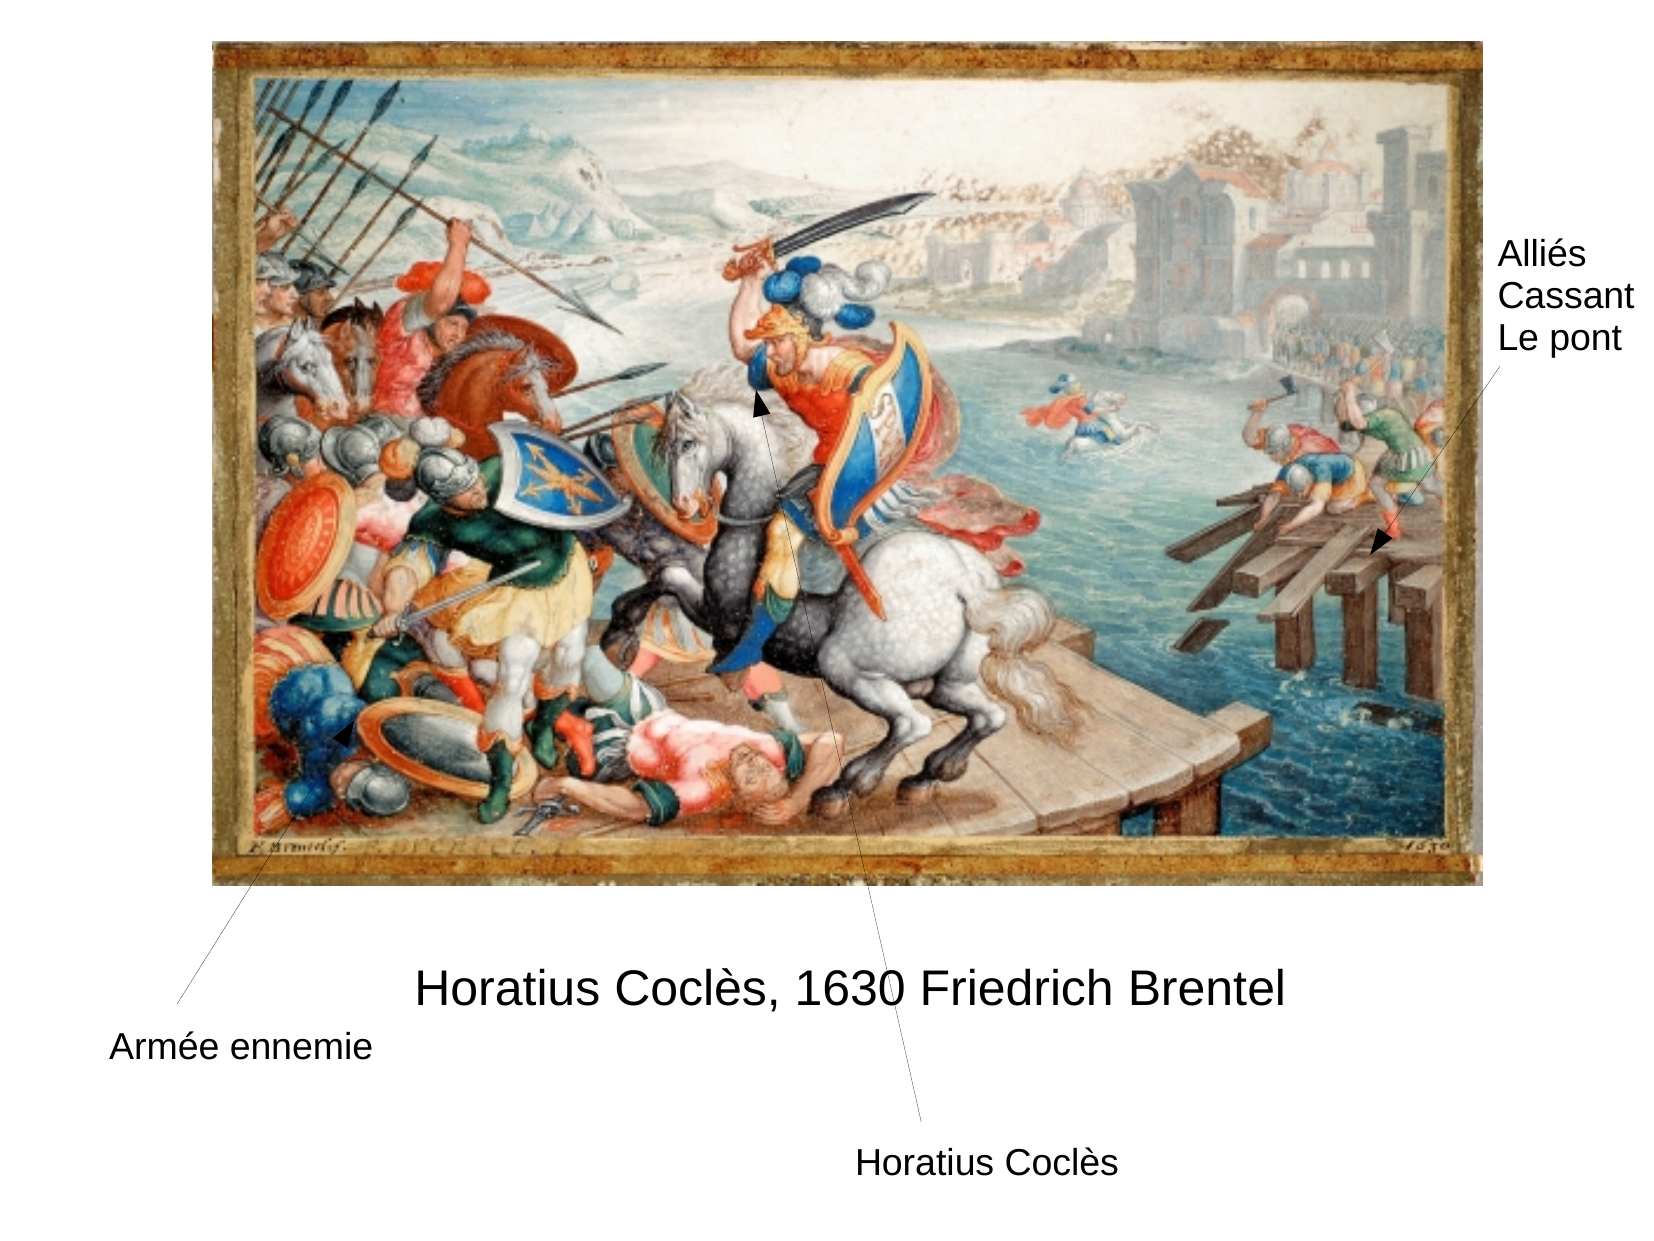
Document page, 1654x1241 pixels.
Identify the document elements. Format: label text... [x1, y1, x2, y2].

text_box Armée ennemie [94, 1017, 389, 1075]
subtitle Horatius Coclès, 1630 Friedrich Brentel [106, 563, 1595, 1241]
text_box Alliés Cassant Le pont [1482, 225, 1654, 367]
picture [212, 41, 1483, 563]
text_box Horatius Coclès [840, 1133, 1134, 1191]
